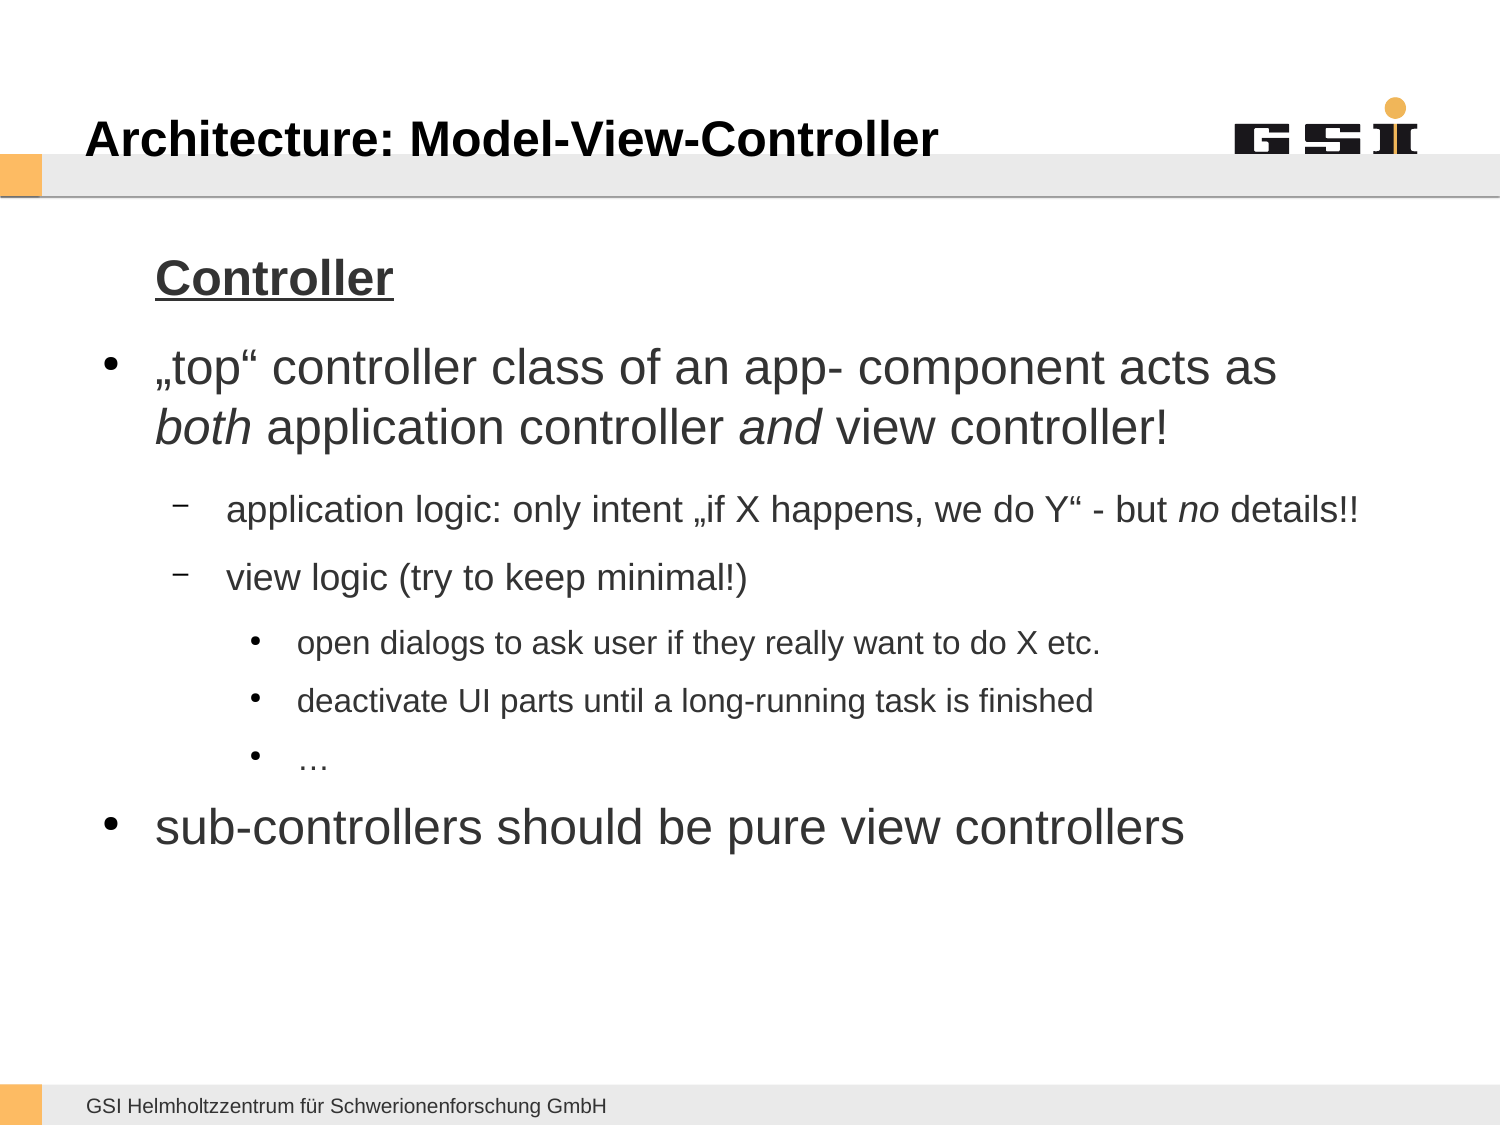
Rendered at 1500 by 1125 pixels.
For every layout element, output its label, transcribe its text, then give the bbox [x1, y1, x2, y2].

list Controller „top“ controller class of an app- component acts as both application controller and view controller! application logic: only intent „if X happens, we do Y“ - but no details!! view logic (try to keep minimal!) open dialogs to ask user if they really want to do X etc. deactivate UI parts until a long-running task is finished … sub-controllers should be pure view controllers [69, 237, 1417, 1043]
picture [1233, 95, 1419, 154]
title Architecture: Model-View-Controller [69, 44, 986, 174]
